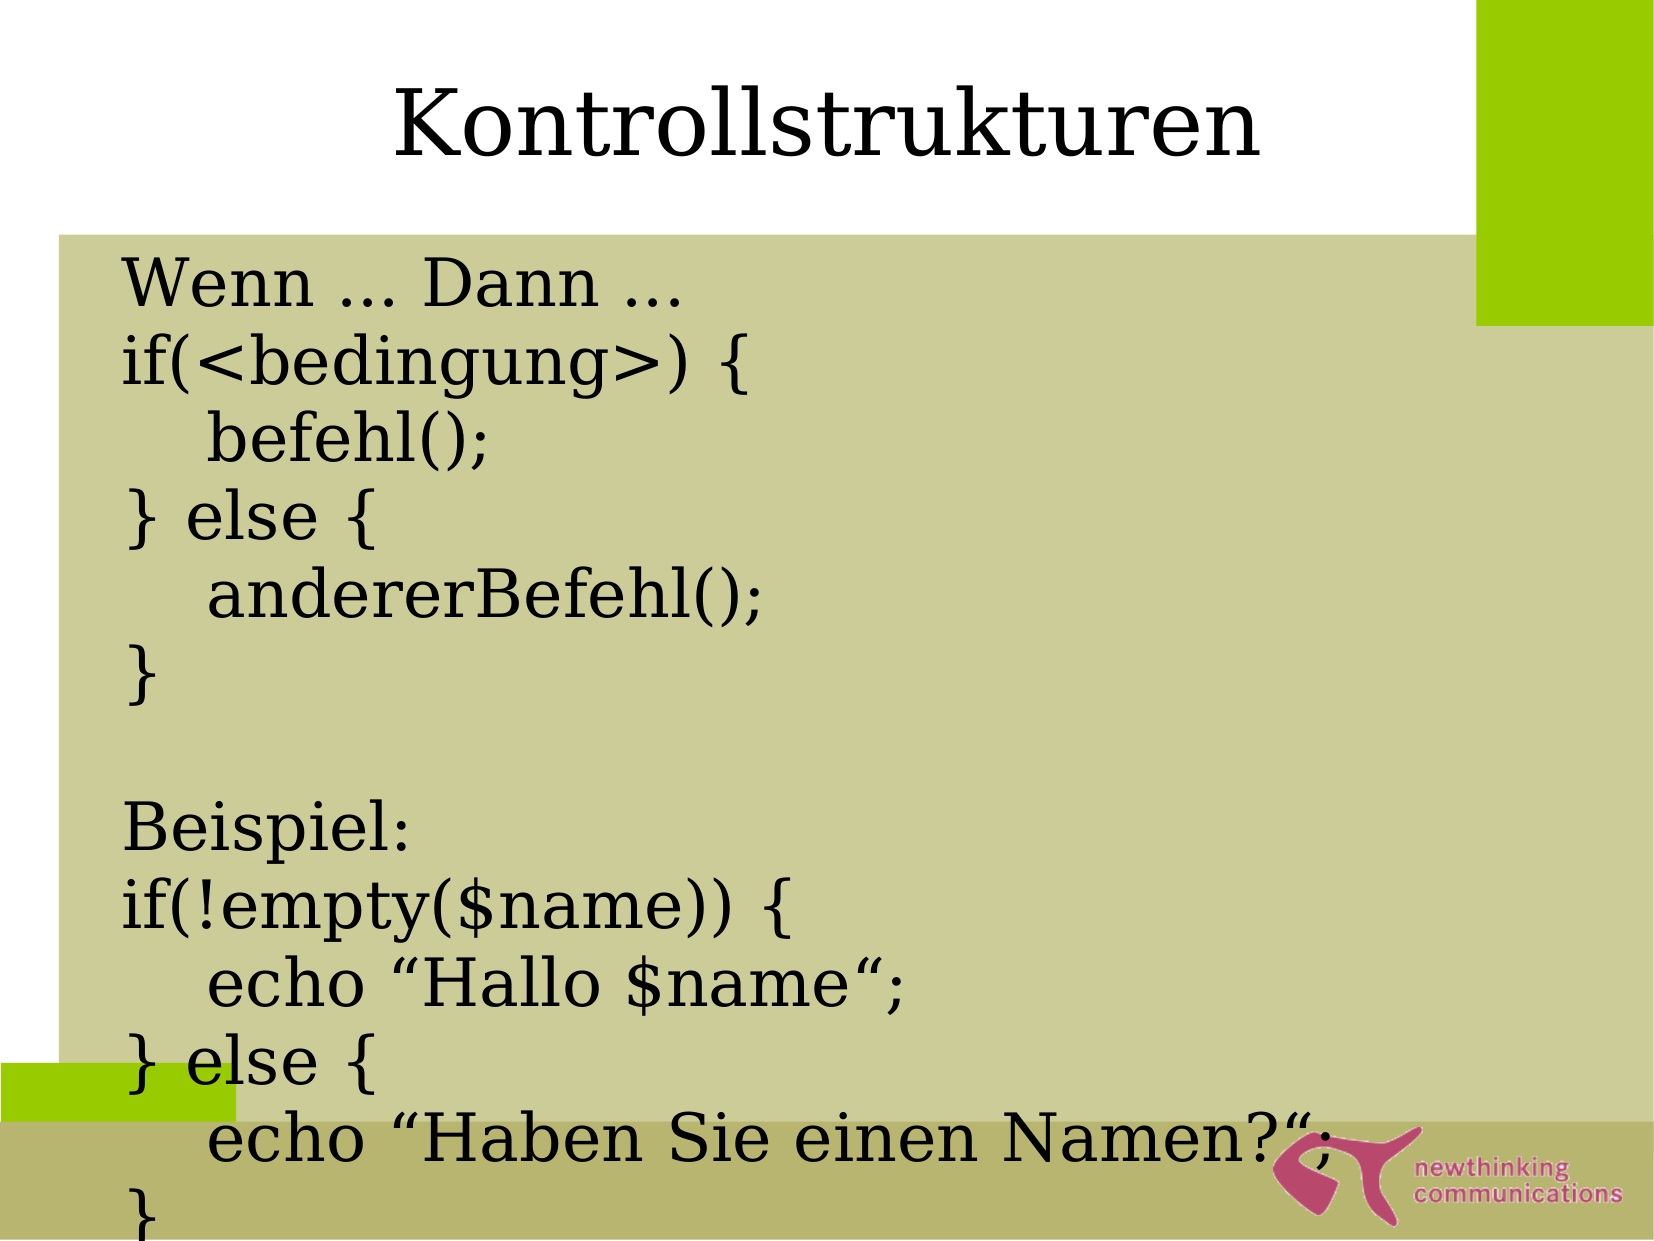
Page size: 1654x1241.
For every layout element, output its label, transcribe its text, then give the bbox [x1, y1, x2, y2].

subtitle Wenn ... Dann ... if(<bedingung>) { befehl(); } else { andererBefehl(); } Beispiel: if(!empty($name)) { echo “Hallo $name“; } else { echo “Haben Sie einen Namen?“; } [121, 244, 1534, 1241]
title Kontrollstrukturen [121, 20, 1534, 228]
picture [1534, 1127, 1641, 1241]
